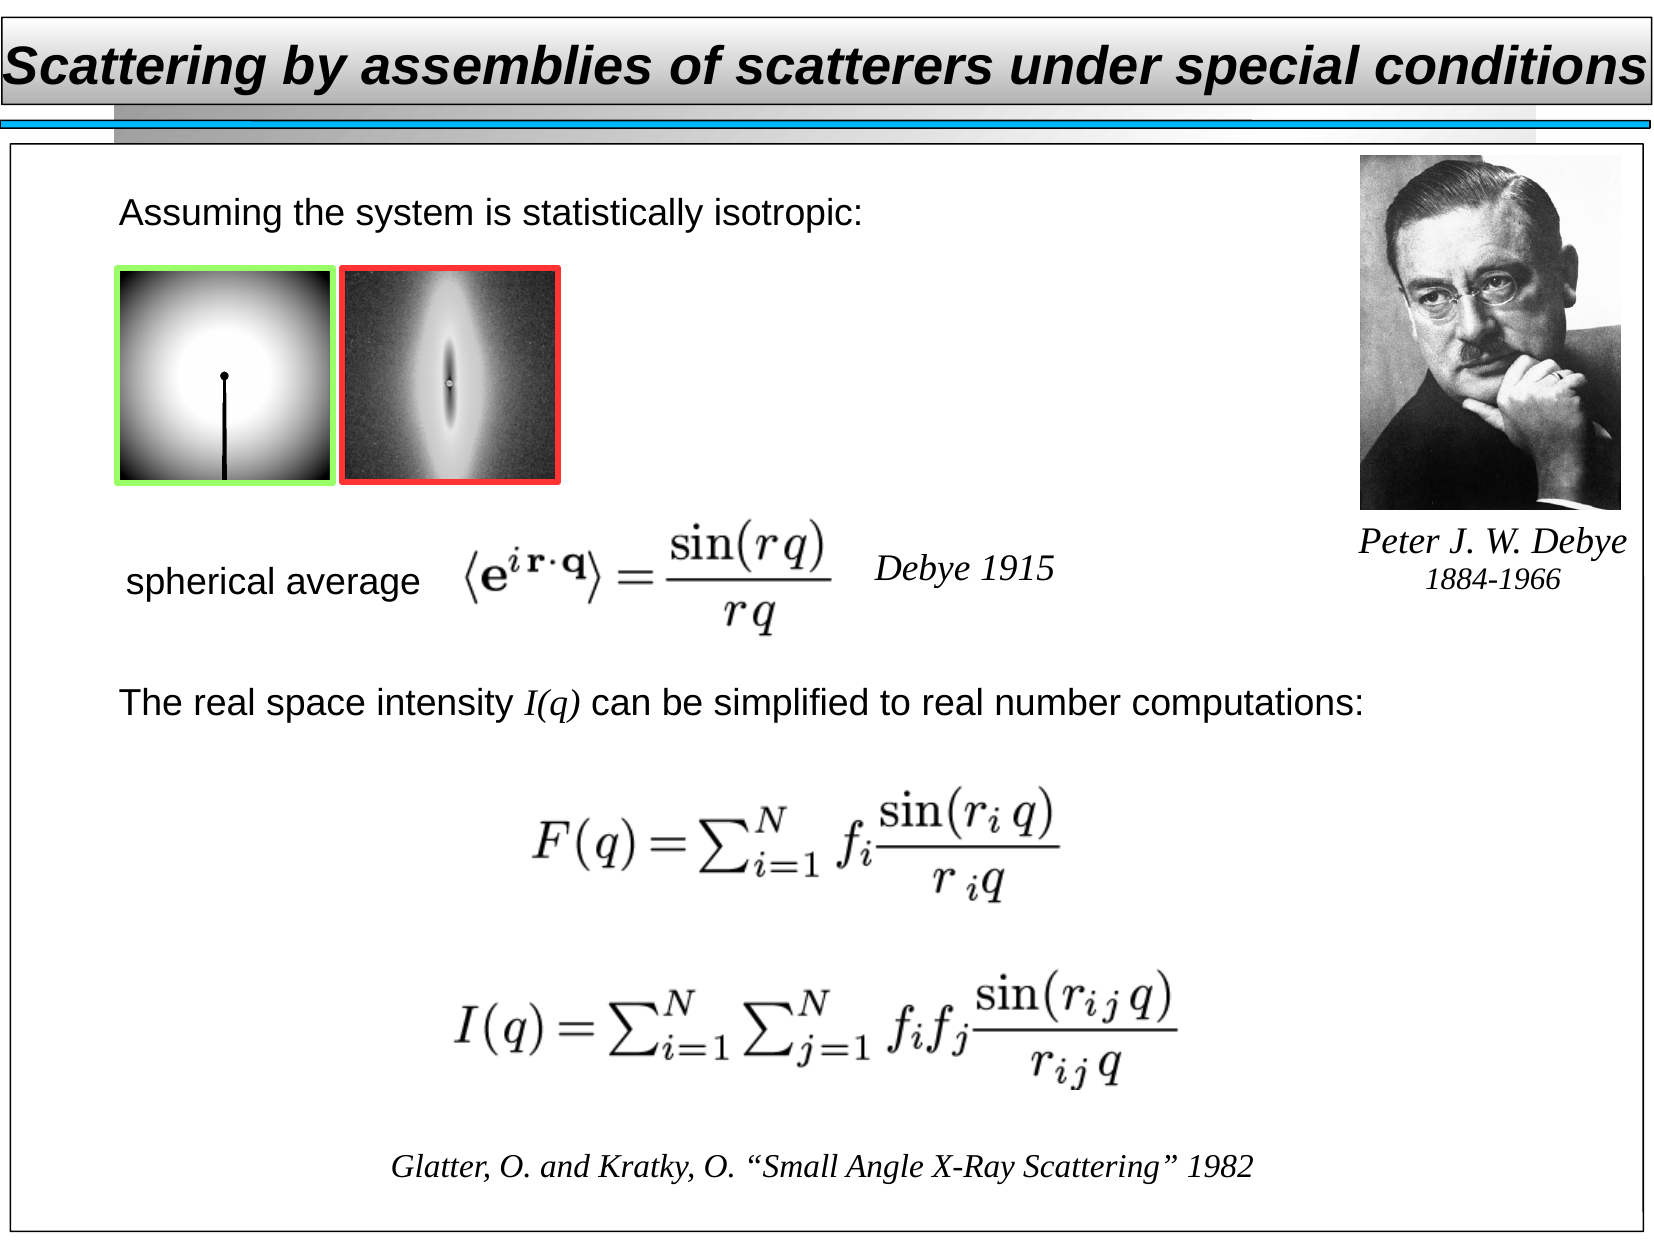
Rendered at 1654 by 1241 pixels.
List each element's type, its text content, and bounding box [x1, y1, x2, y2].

text_box Assuming the system is statistically isotropic: [103, 184, 879, 242]
picture [435, 509, 846, 645]
picture [345, 270, 556, 480]
picture [120, 271, 330, 481]
text_box Scattering by assemblies of scatterers under special conditions [1, 17, 1652, 105]
text_box Glatter, O. and Kratky, O. “Small Angle X-Ray Scattering” 1982 [375, 1140, 1278, 1192]
text_box Debye 1915 [860, 540, 1146, 597]
text_box spherical average [111, 553, 436, 611]
text_box [0, 120, 1651, 129]
picture [495, 762, 1167, 934]
text_box Peter J. W. Debye 1884-1966 [1343, 513, 1643, 605]
text_box The real space intensity I(q) can be simplified to real number computations: [103, 674, 1380, 732]
picture [1360, 155, 1621, 511]
picture [417, 936, 1245, 1090]
